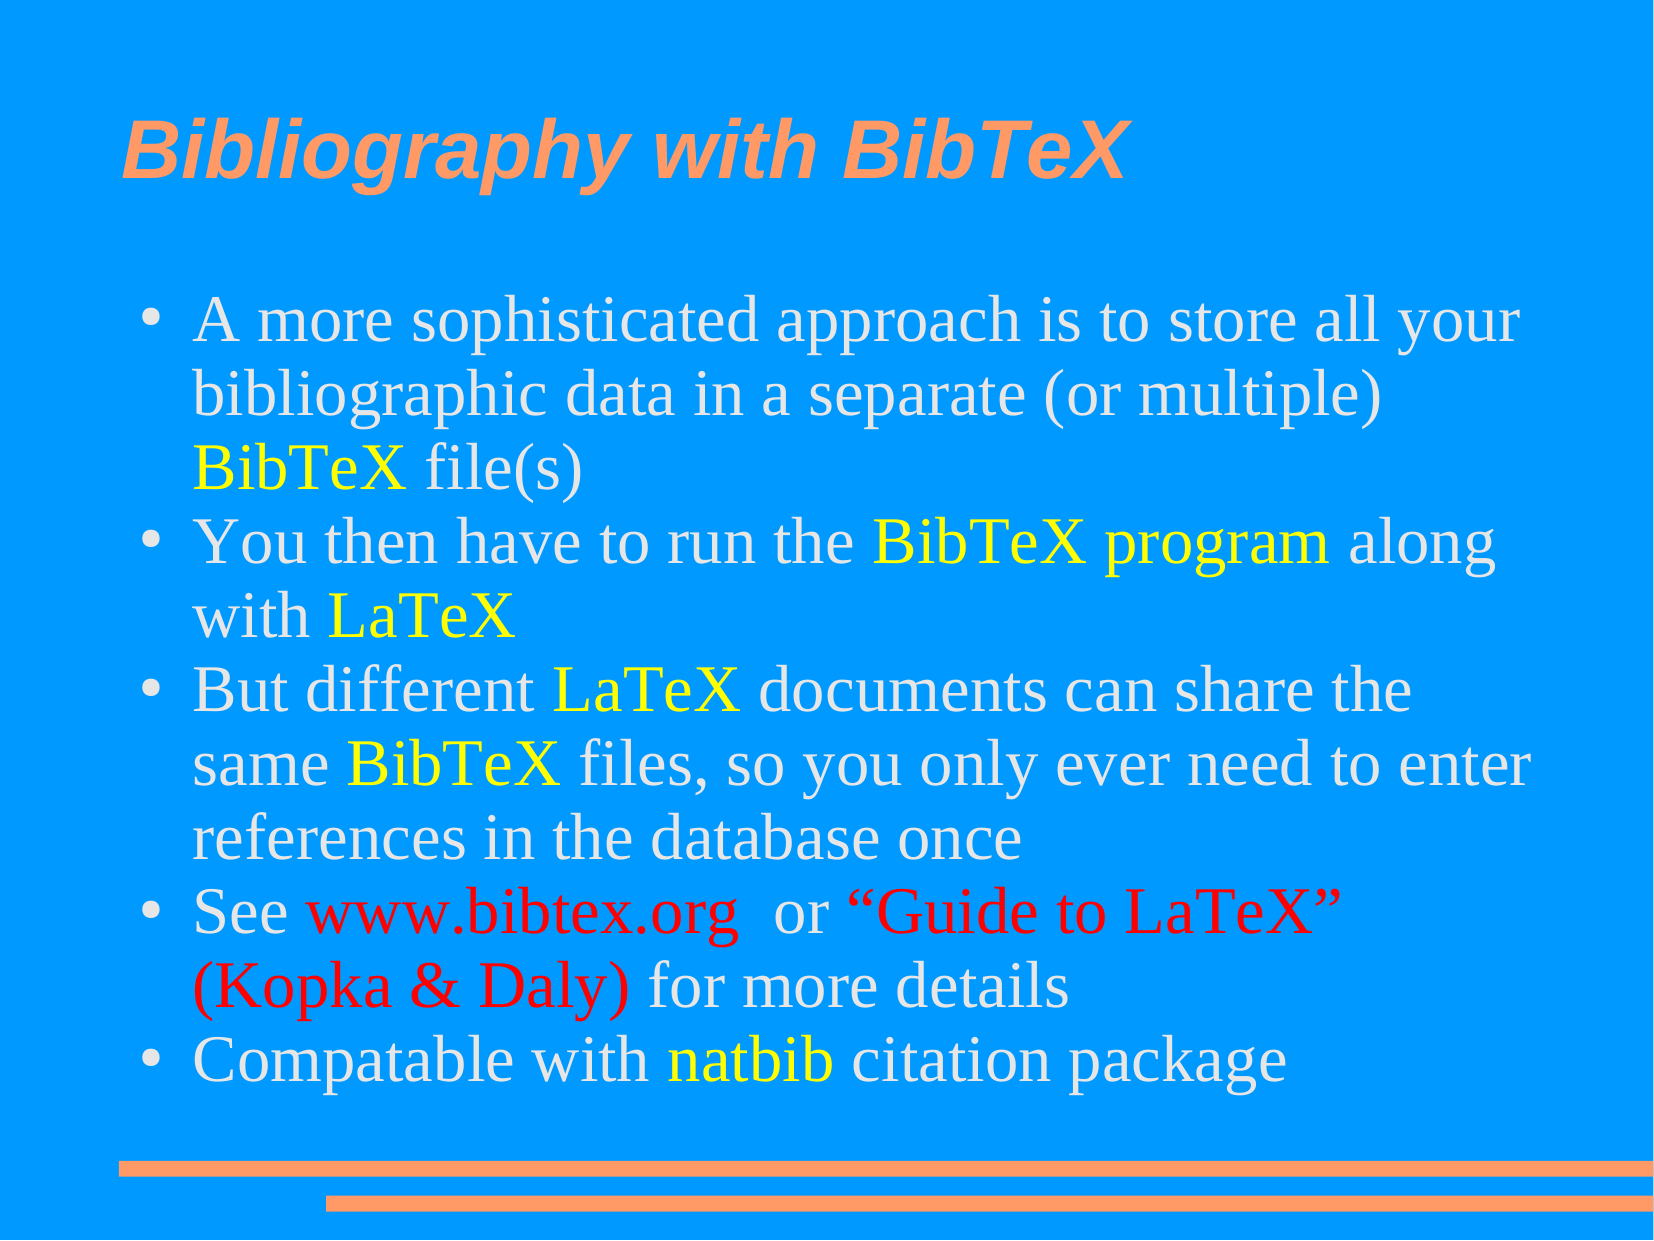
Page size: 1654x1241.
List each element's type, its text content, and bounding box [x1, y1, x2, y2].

title Bibliography with BibTeX [121, 46, 1534, 254]
list A more sophisticated approach is to store all your bibliographic data in a separate (or multiple) BibTeX file(s) You then have to run the BibTeX program along with LaTeX But different LaTeX documents can share the same BibTeX files, so you only ever need to enter references in the database once See www.bibtex.org or “Guide to LaTeX” (Kopka & Daly) for more details Compatable with natbib citation package [121, 281, 1561, 1097]
